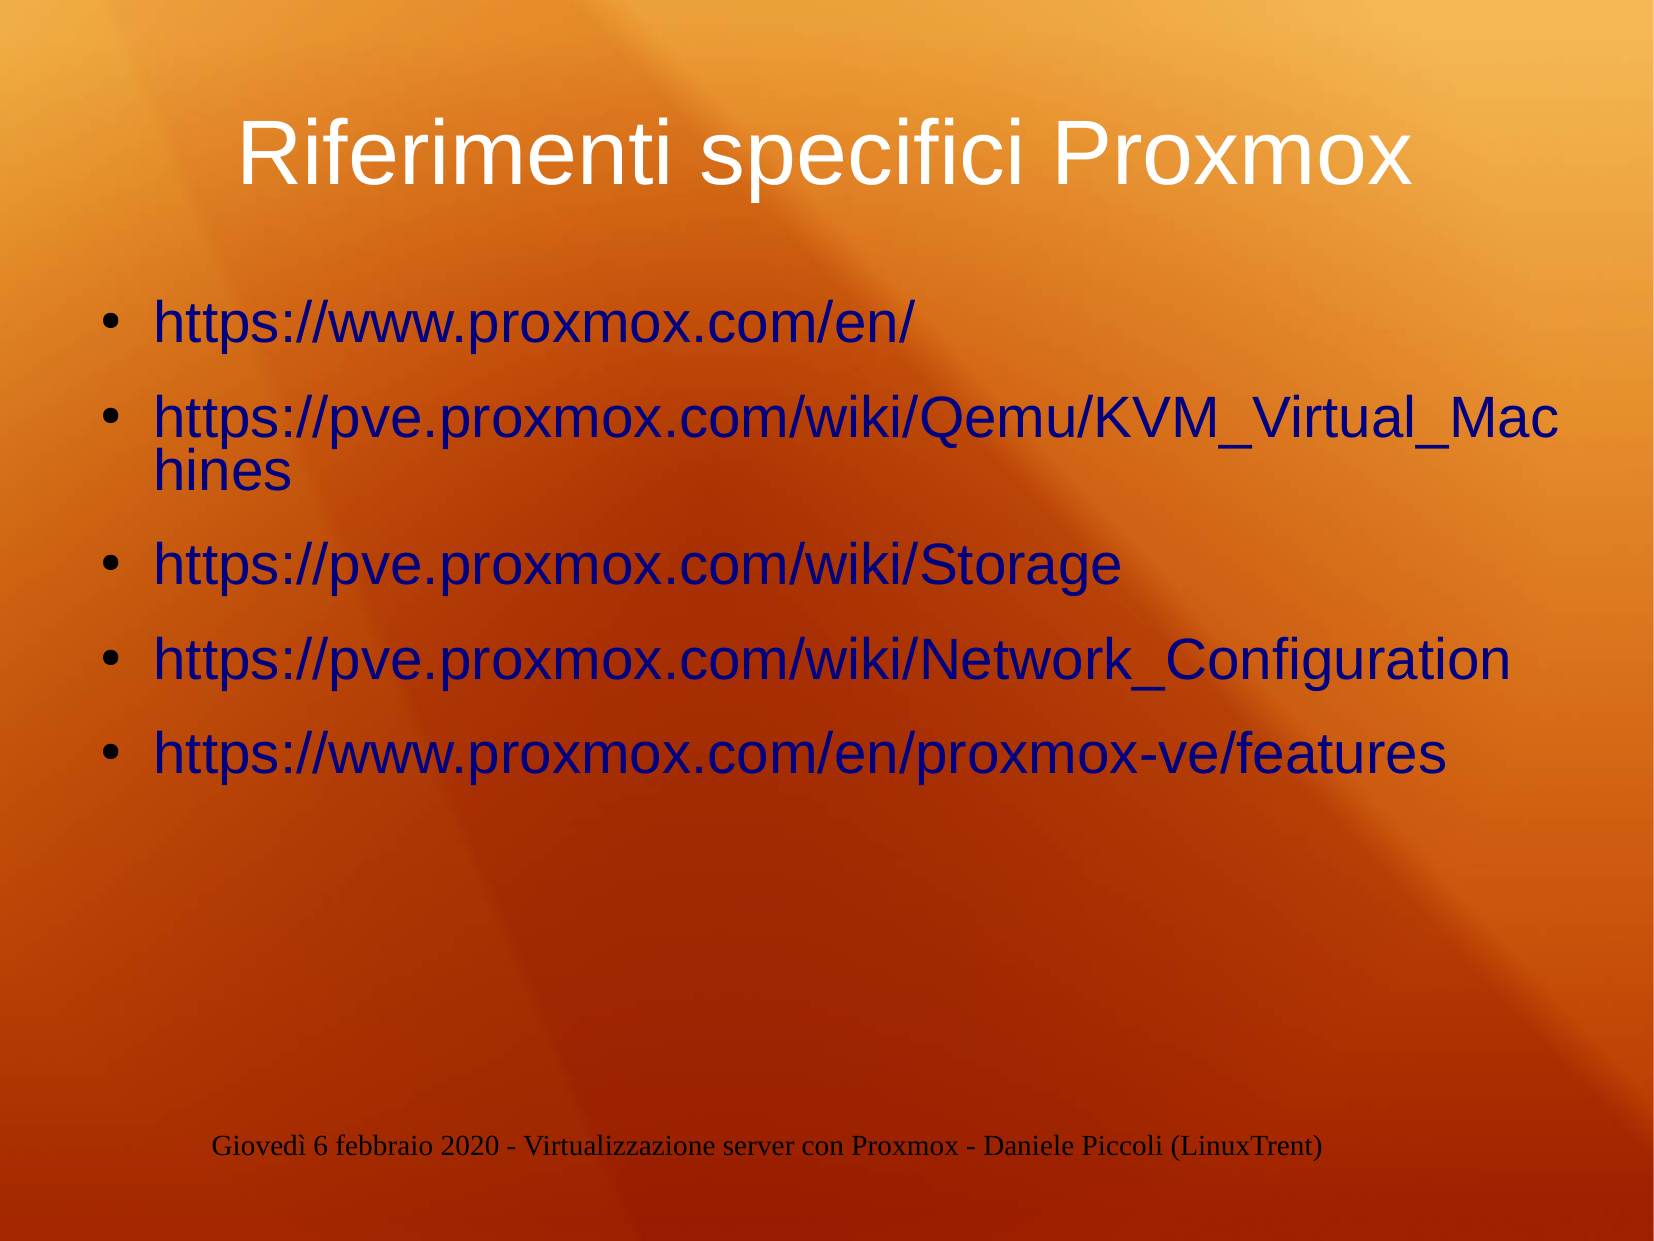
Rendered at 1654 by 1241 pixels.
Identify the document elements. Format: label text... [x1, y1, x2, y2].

list https://www.proxmox.com/en/ https://pve.proxmox.com/wiki/Qemu/KVM_Virtual_Machines https://pve.proxmox.com/wiki/Storage https://pve.proxmox.com/wiki/Network_Configuration https://www.proxmox.com/en/proxmox-ve/features [82, 290, 1571, 1010]
title Riferimenti specifici Proxmox [82, 49, 1571, 257]
picture [0, 0, 1654, 1241]
